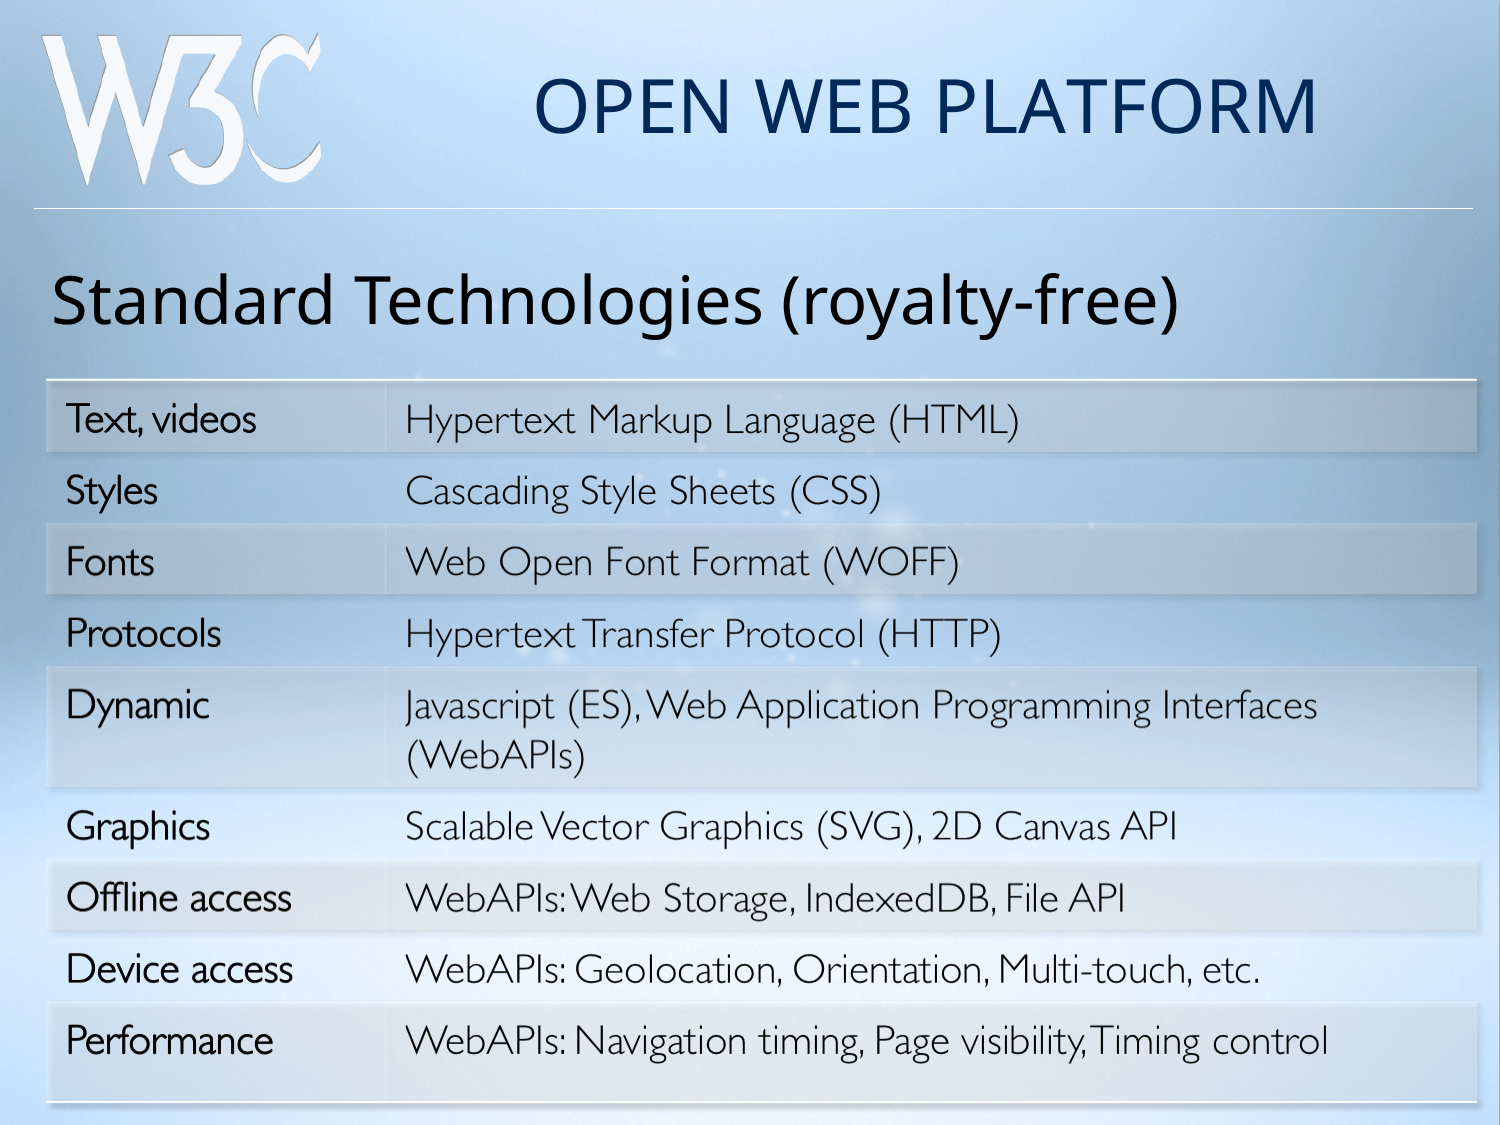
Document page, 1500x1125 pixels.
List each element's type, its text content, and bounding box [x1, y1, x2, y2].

text_box [34, 369, 1491, 1117]
picture [0, 0, 1500, 1125]
text_box OPEN WEB PLATFORM [352, 0, 1500, 207]
title Standard Technologies (royalty-free) [46, 214, 1477, 368]
